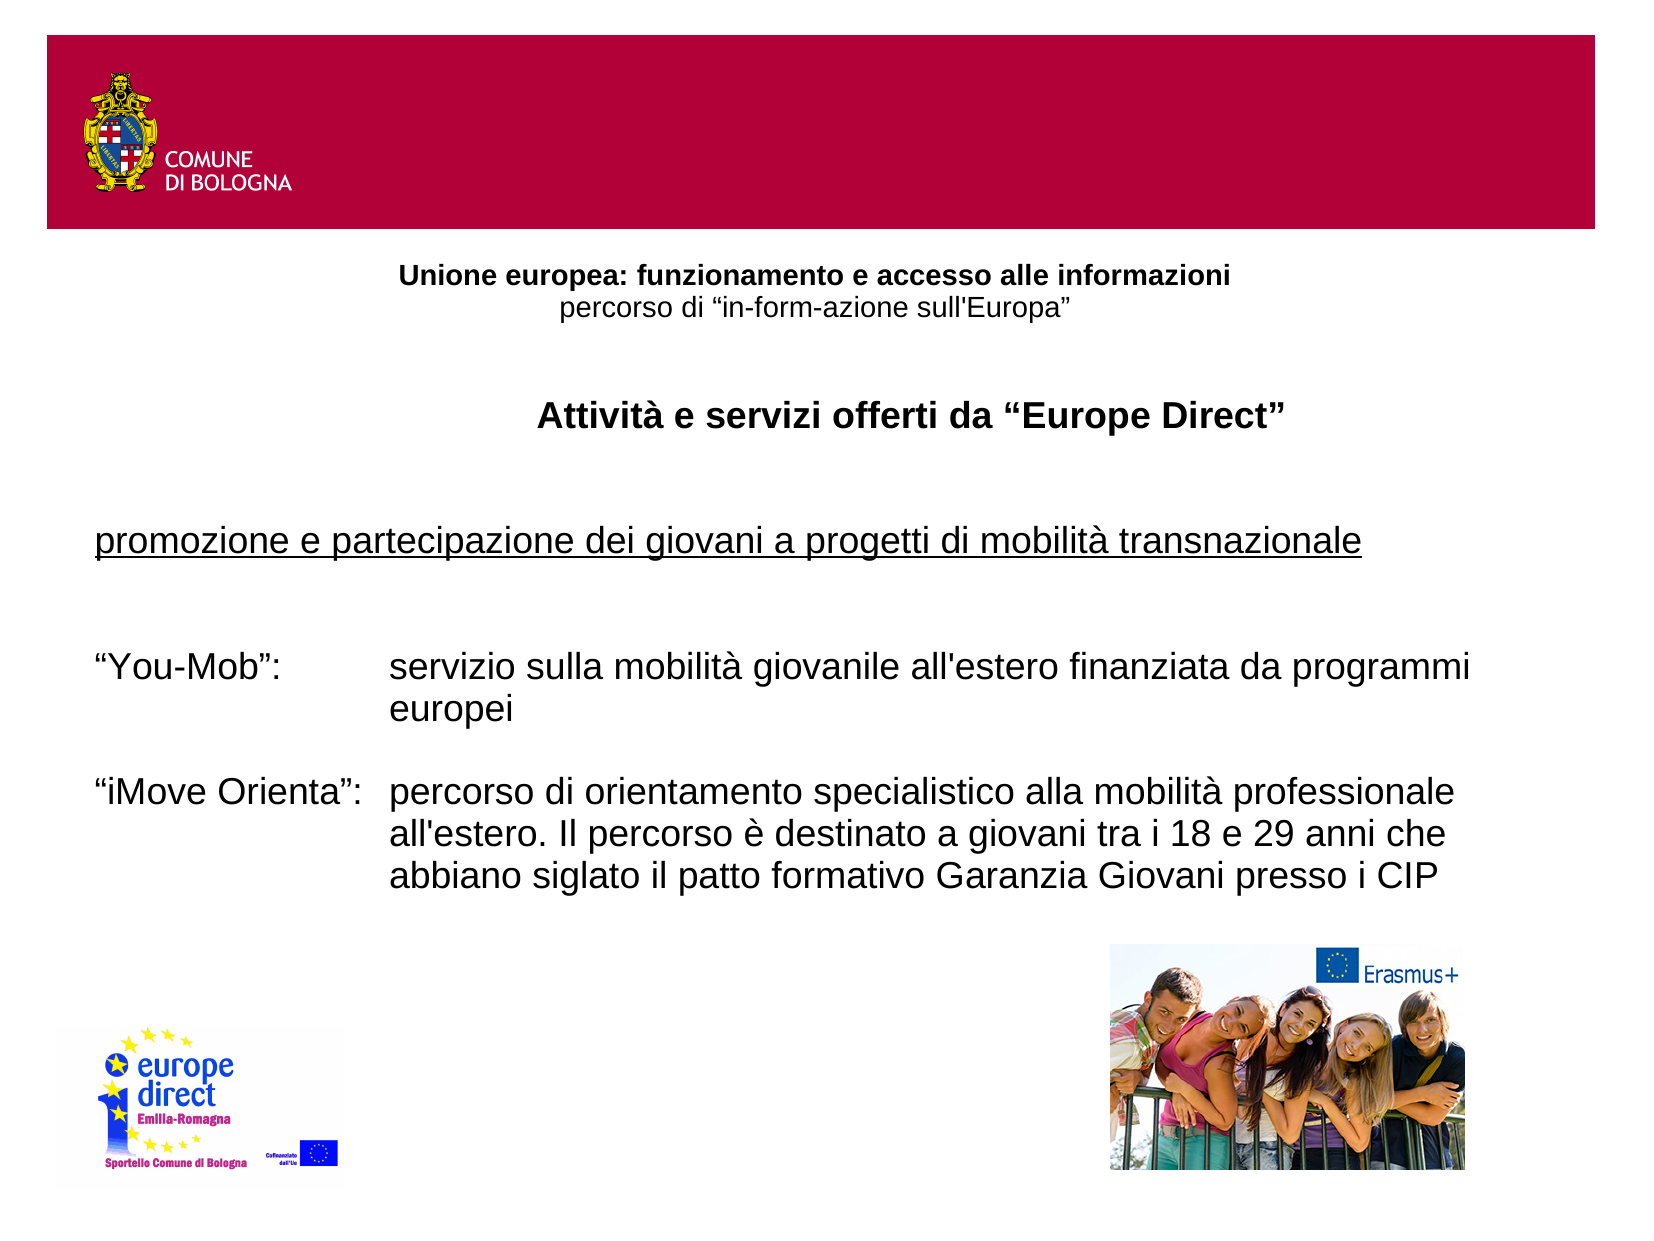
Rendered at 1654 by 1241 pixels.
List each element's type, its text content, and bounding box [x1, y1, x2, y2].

picture [47, 35, 1595, 229]
title Unione europea: funzionamento e accesso alle informazioni percorso di “in-form-azione sull'Europa” [71, 217, 1560, 367]
picture [1110, 944, 1465, 1170]
list [59, 263, 1548, 1241]
picture [57, 1027, 343, 1190]
